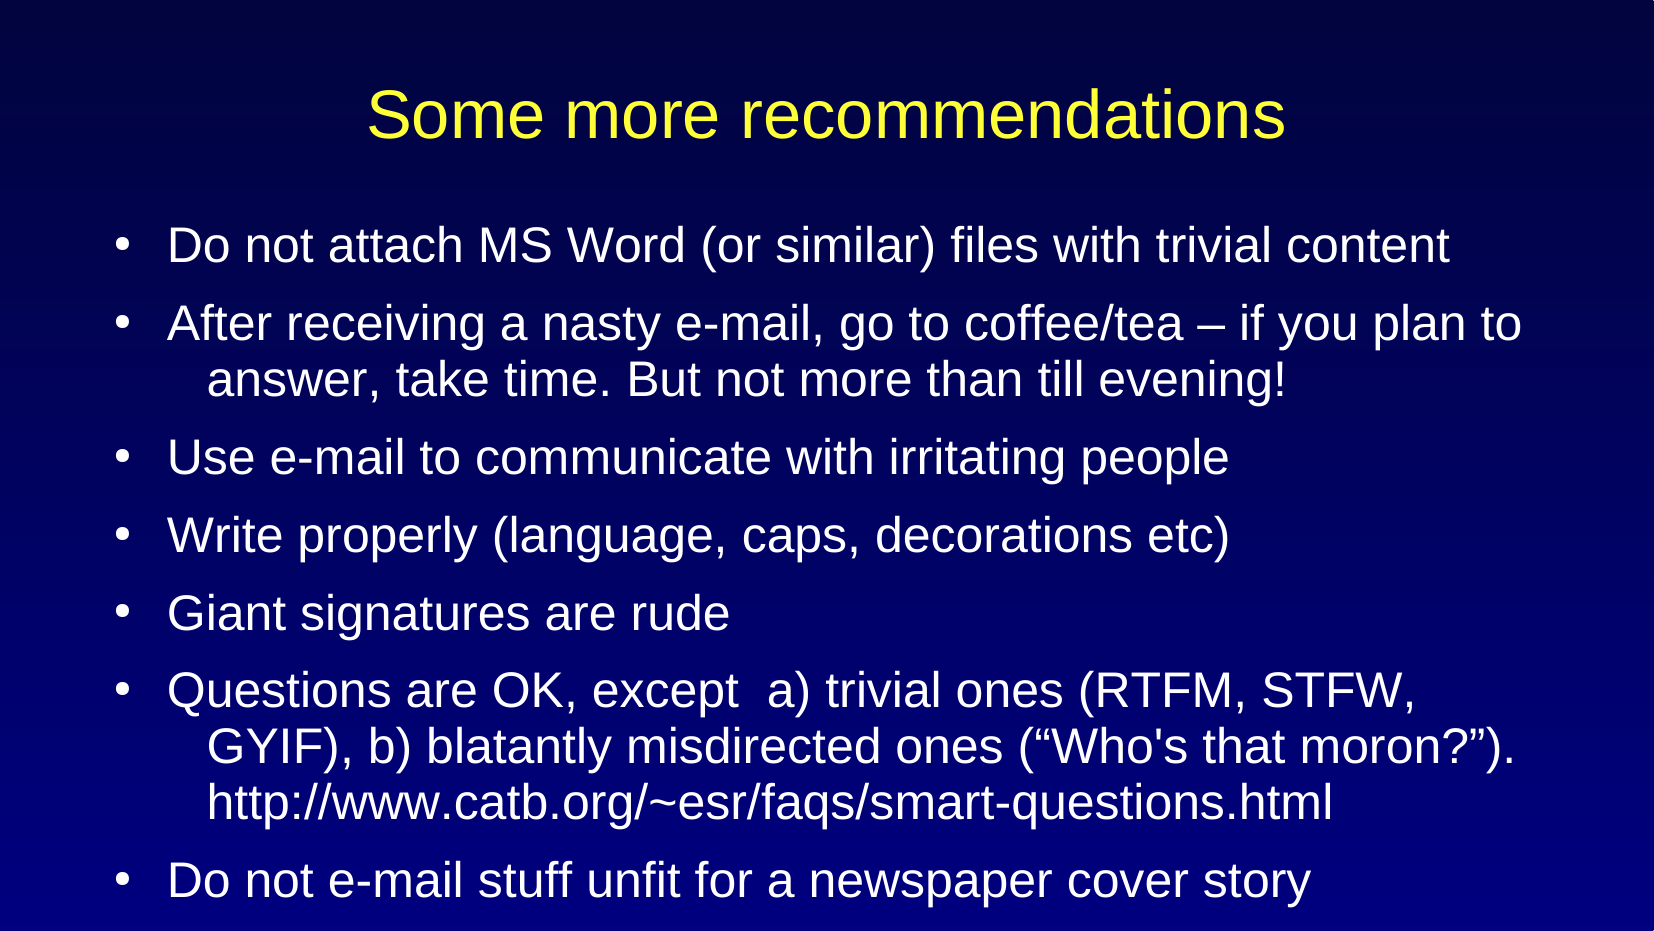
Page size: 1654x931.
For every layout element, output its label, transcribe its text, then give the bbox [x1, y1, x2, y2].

list Do not attach MS Word (or similar) files with trivial content After receiving a nasty e-mail, go to coffee/tea – if you plan to answer, take time. But not more than till evening! Use e-mail to communicate with irritating people Write properly (language, caps, decorations etc) Giant signatures are rude Questions are OK, except a) trivial ones (RTFM, STFW, GYIF), b) blatantly misdirected ones (“Who's that moron?”). http://www.catb.org/~esr/faqs/smart-questions.html Do not e-mail stuff unfit for a newspaper cover story [82, 217, 1571, 908]
title Some more recommendations [82, 37, 1571, 193]
